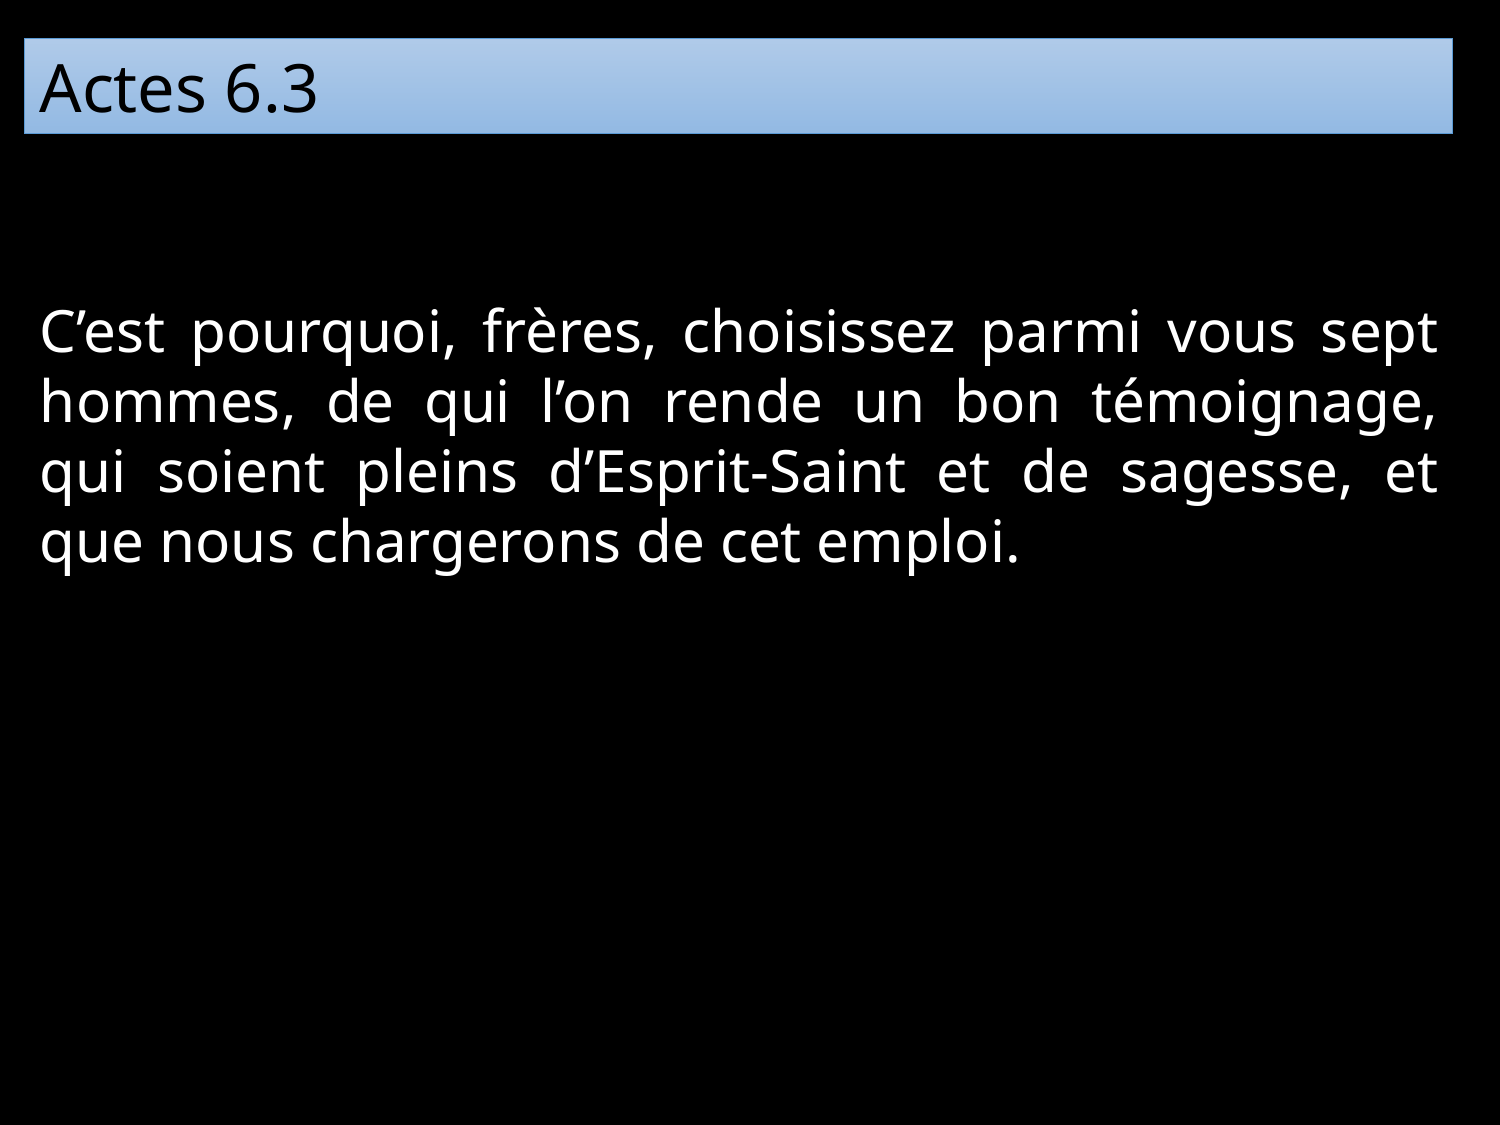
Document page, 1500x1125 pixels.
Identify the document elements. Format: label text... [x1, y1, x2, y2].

text_box Actes 6.3 [24, 38, 1453, 134]
text_box C’est pourquoi, frères, choisissez parmi vous sept hommes, de qui l’on rende un bon témoignage, qui soient pleins d’Esprit-Saint et de sagesse, et que nous chargerons de cet emploi. [25, 286, 1454, 582]
